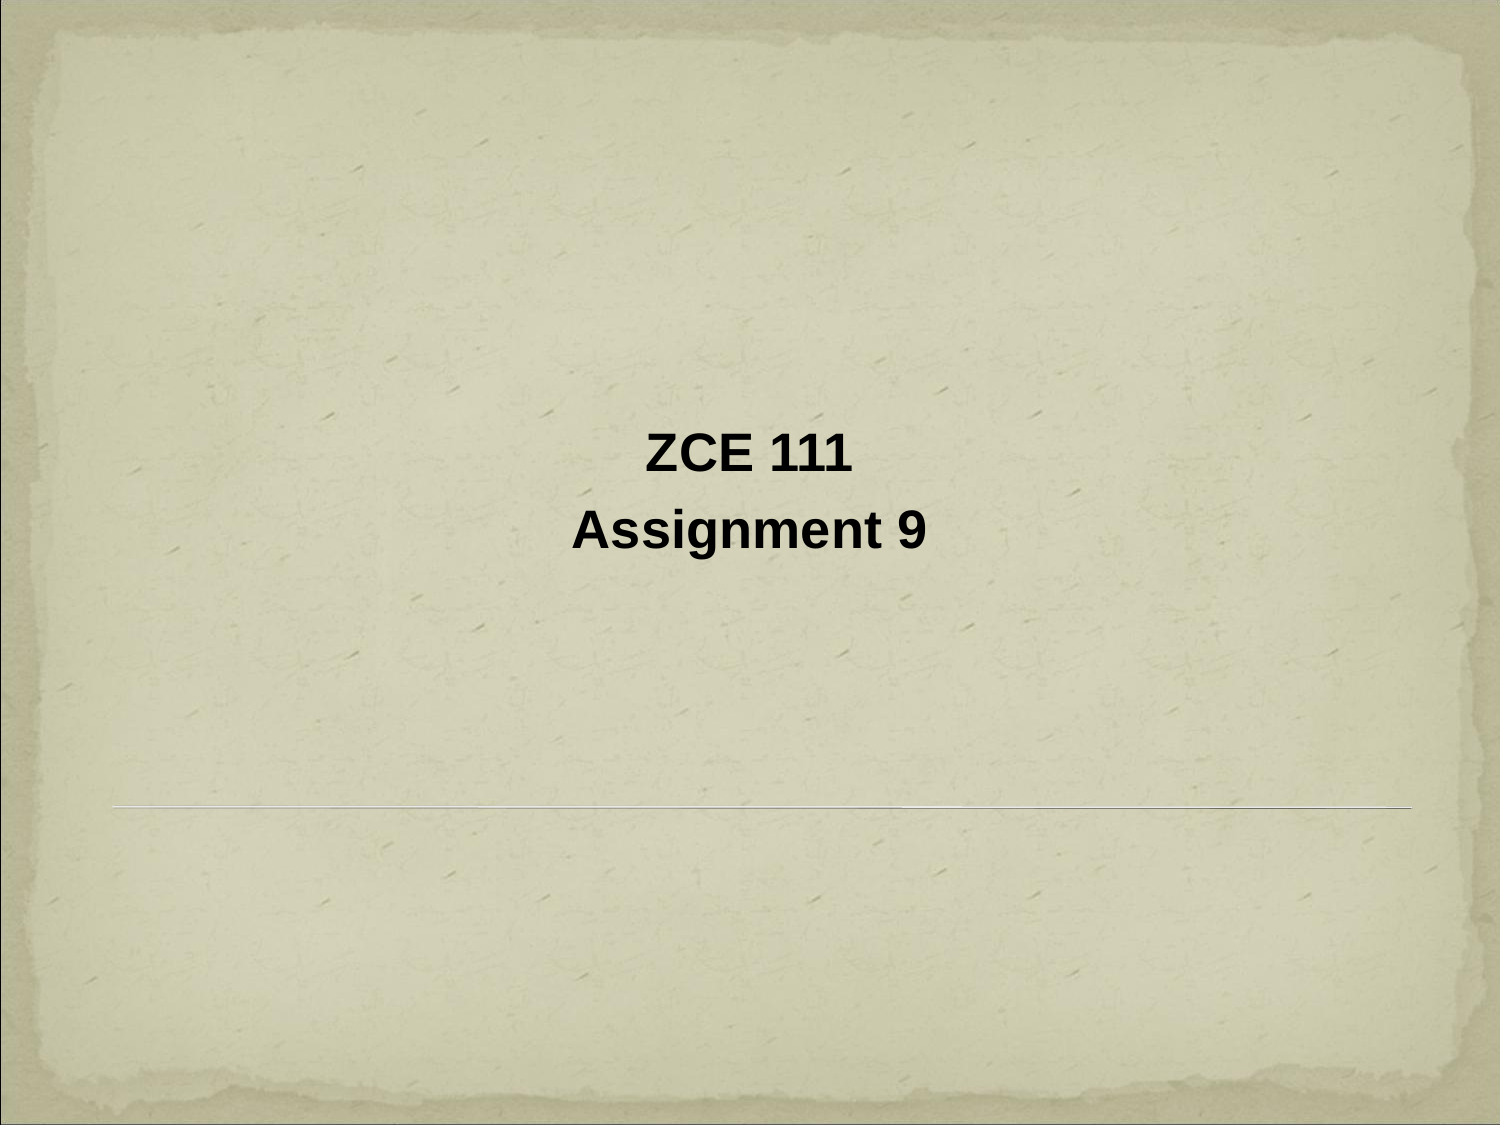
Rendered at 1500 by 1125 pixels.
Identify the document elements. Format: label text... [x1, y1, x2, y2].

picture [0, 0, 1500, 1125]
subtitle ZCE 111 Assignment 9 [75, 24, 1426, 953]
